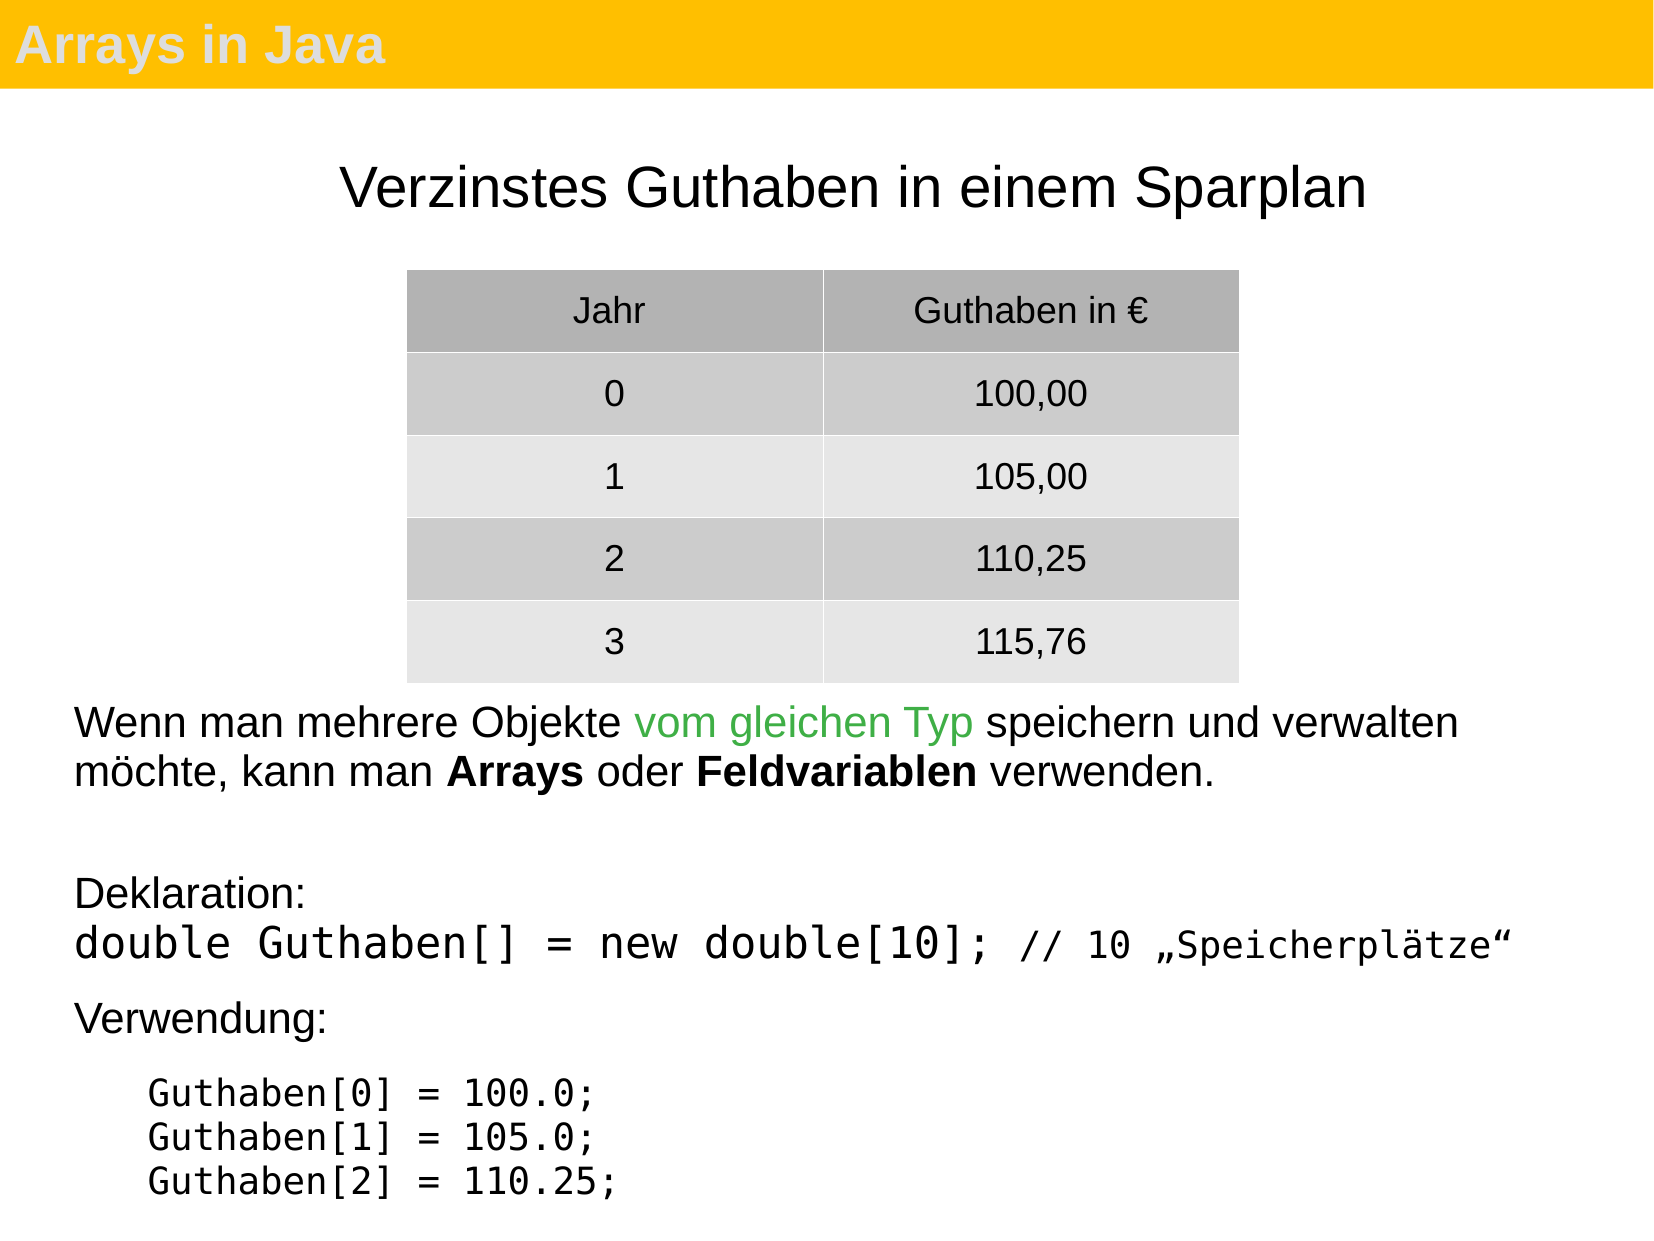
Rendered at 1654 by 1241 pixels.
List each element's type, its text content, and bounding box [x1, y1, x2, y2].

table_header Guthaben in € [824, 270, 1239, 352]
text_box Arrays in Java [0, 0, 1654, 89]
text_box Wenn man mehrere Objekte vom gleichen Typ speichern und verwalten möchte, kann man Arrays oder Feldvariablen verwenden. Deklaration: double Guthaben[] = new double[10]; // 10 „Speicherplätze“ Verwendung: Guthaben[0] = 100.0; Guthaben[1] = 105.0; Guthaben[2] = 110.25; [59, 690, 1565, 1211]
table_cell 2 [407, 518, 823, 600]
table_cell 100,00 [824, 353, 1239, 435]
table_cell 1 [407, 436, 823, 517]
table_cell 105,00 [824, 436, 1239, 517]
table_cell 3 [407, 601, 823, 683]
table_cell 0 [407, 353, 823, 435]
table_cell 115,76 [824, 601, 1239, 683]
text_box Verzinstes Guthaben in einem Sparplan [324, 147, 1395, 228]
table_header Jahr [407, 270, 823, 352]
table_cell 110,25 [824, 518, 1239, 600]
